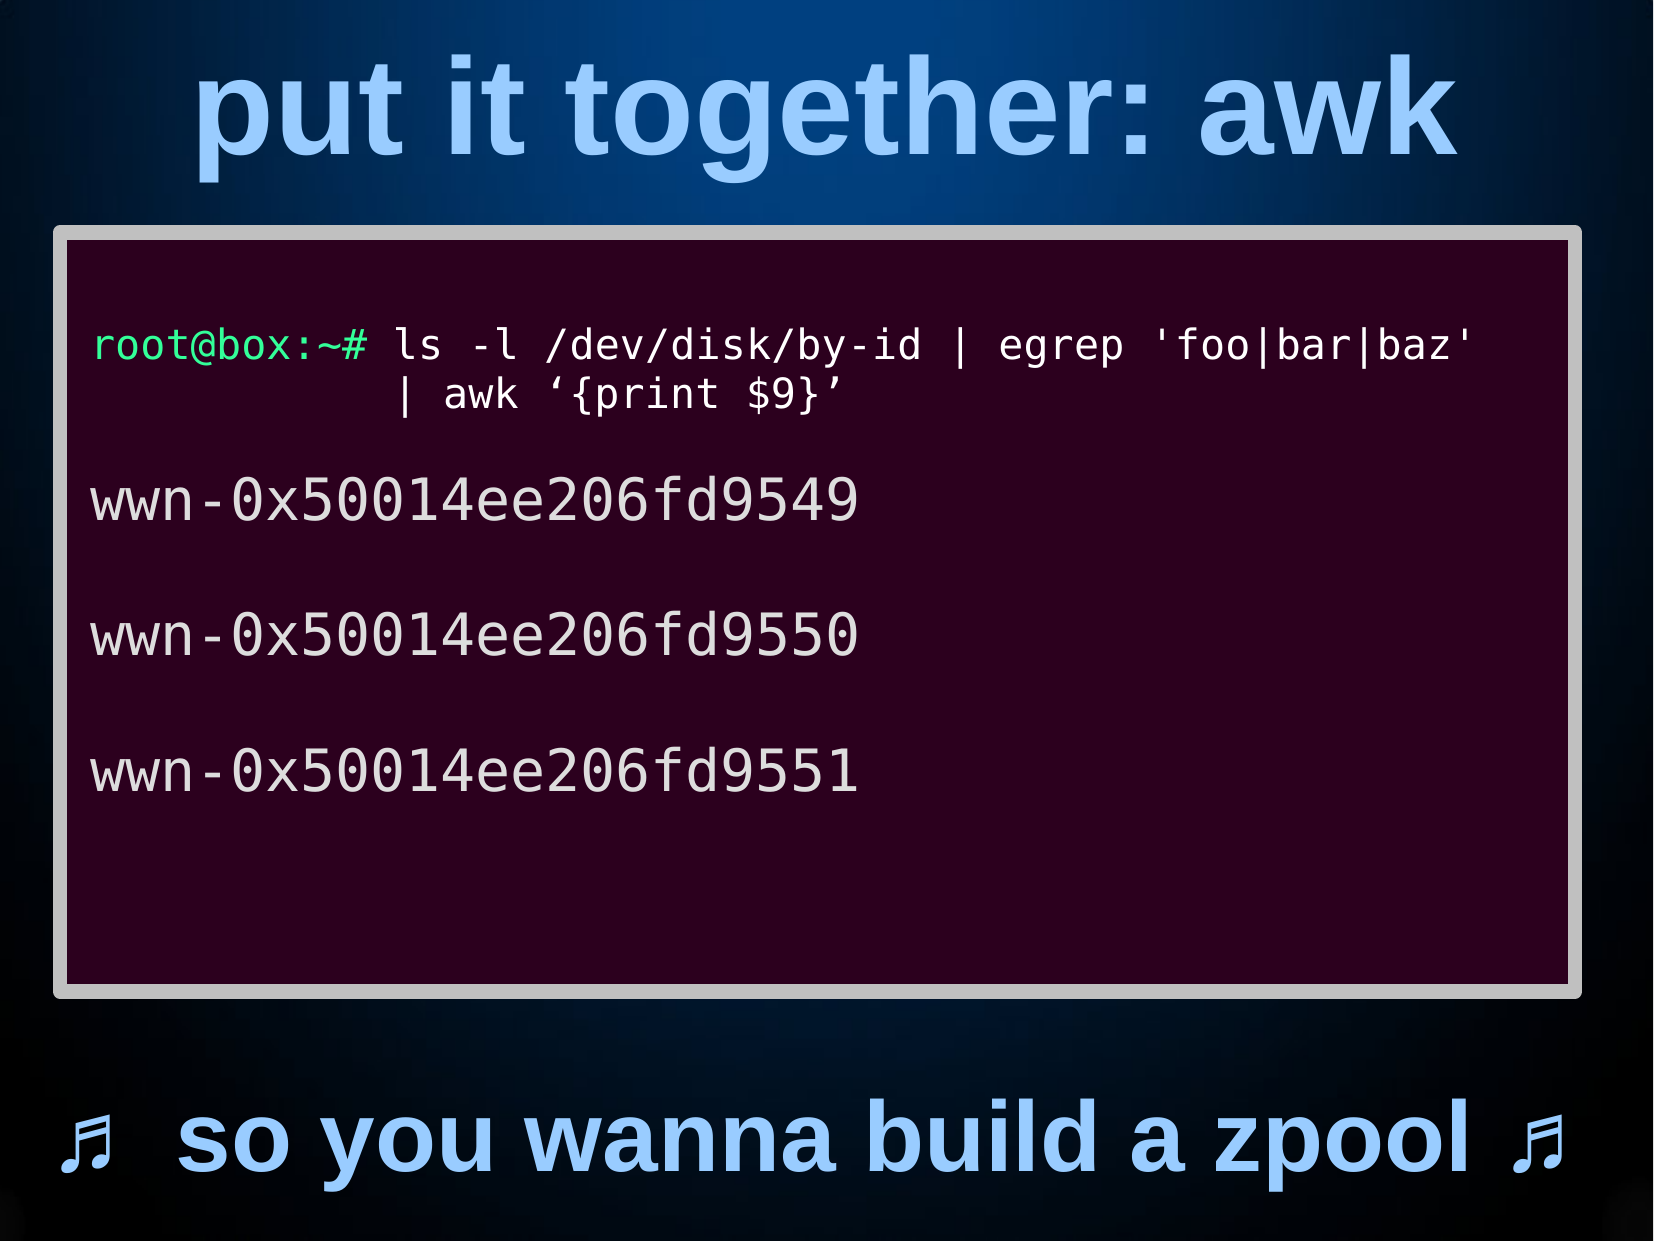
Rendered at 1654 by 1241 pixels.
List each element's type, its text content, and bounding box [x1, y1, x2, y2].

list root@box:~# ls -l /dev/disk/by-id | egrep 'foo|bar|baz' | awk ‘{print $9}’ wwn-0x50014ee206fd9549 wwn-0x50014ee206fd9550 wwn-0x50014ee206fd9551 [60, 232, 1576, 992]
title ♬ so you wanna build a zpool ♬ [0, 1033, 1651, 1241]
title put it together: awk [0, 2, 1651, 211]
picture [0, 0, 1654, 1241]
